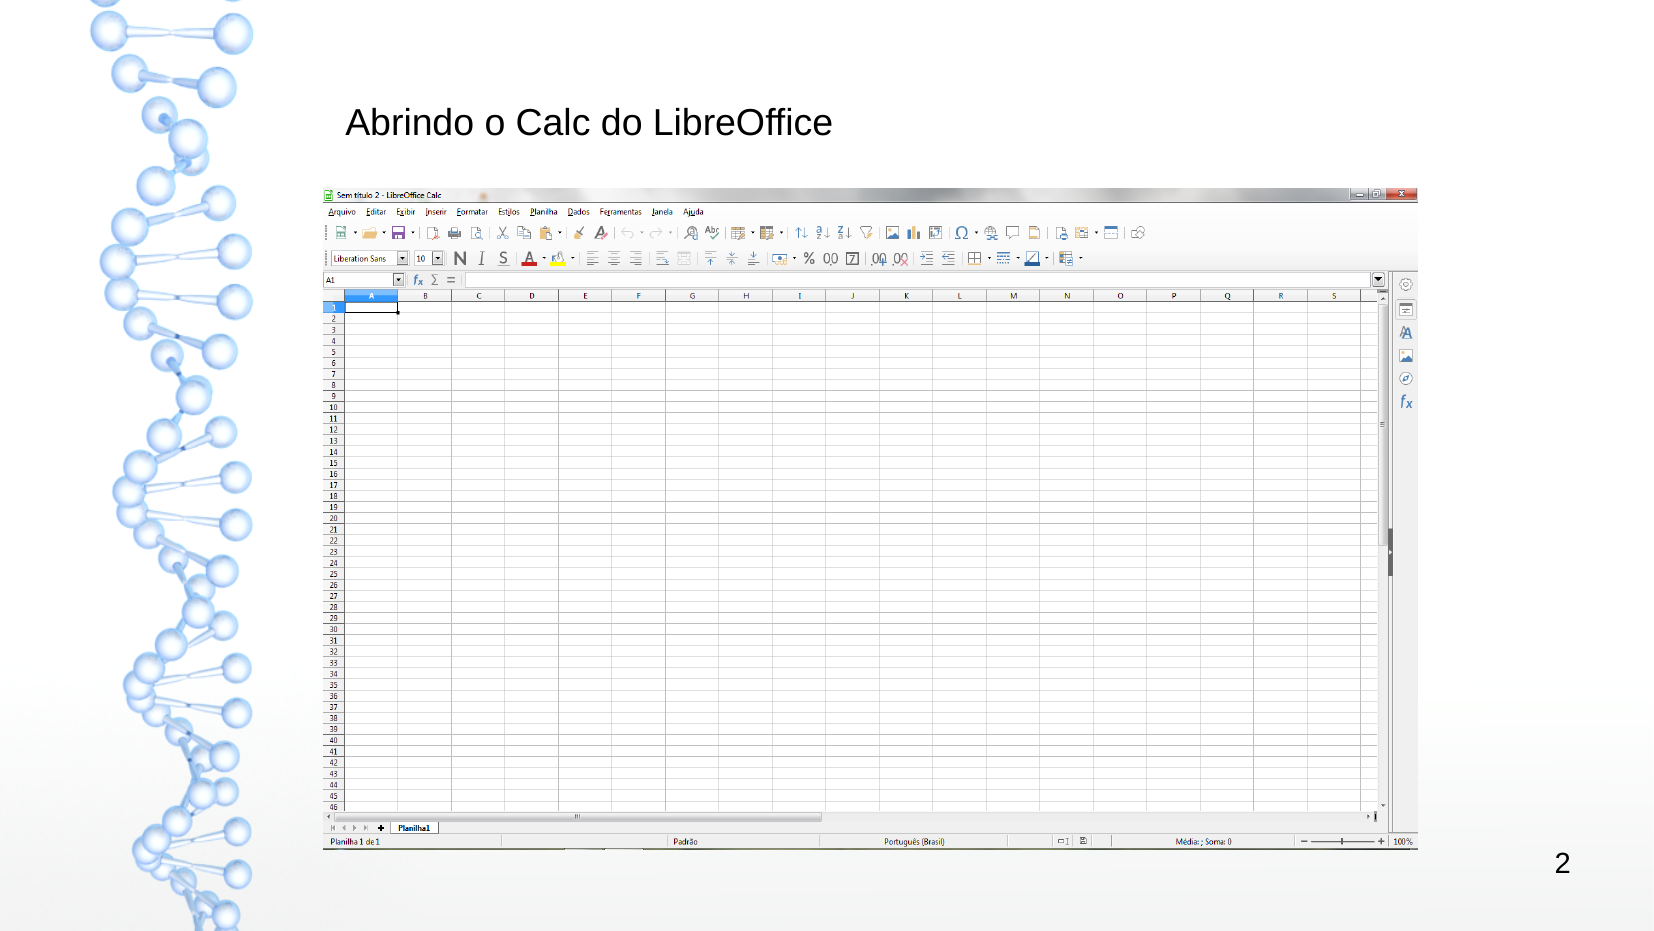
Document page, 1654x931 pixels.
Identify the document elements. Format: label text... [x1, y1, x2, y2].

text_box Abrindo o Calc do LibreOffice [330, 94, 1430, 152]
picture [0, 0, 1654, 931]
